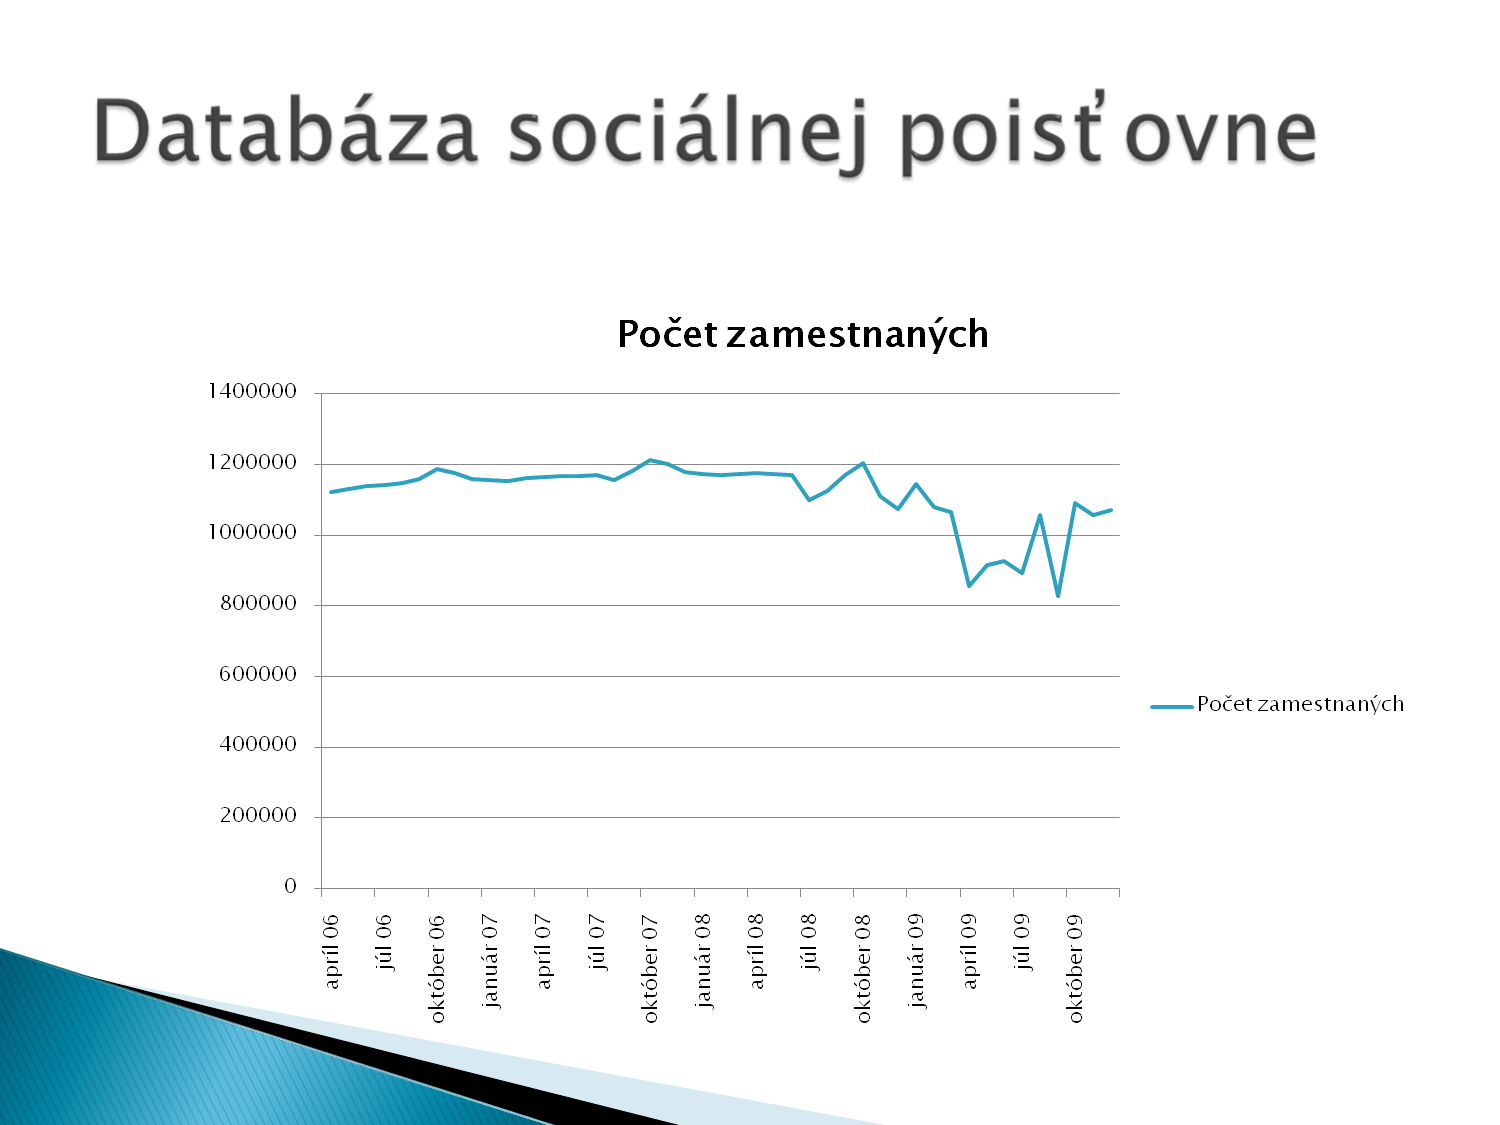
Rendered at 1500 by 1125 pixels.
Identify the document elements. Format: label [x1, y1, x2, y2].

text_box [32, 43, 1427, 235]
picture [0, 290, 1424, 1125]
